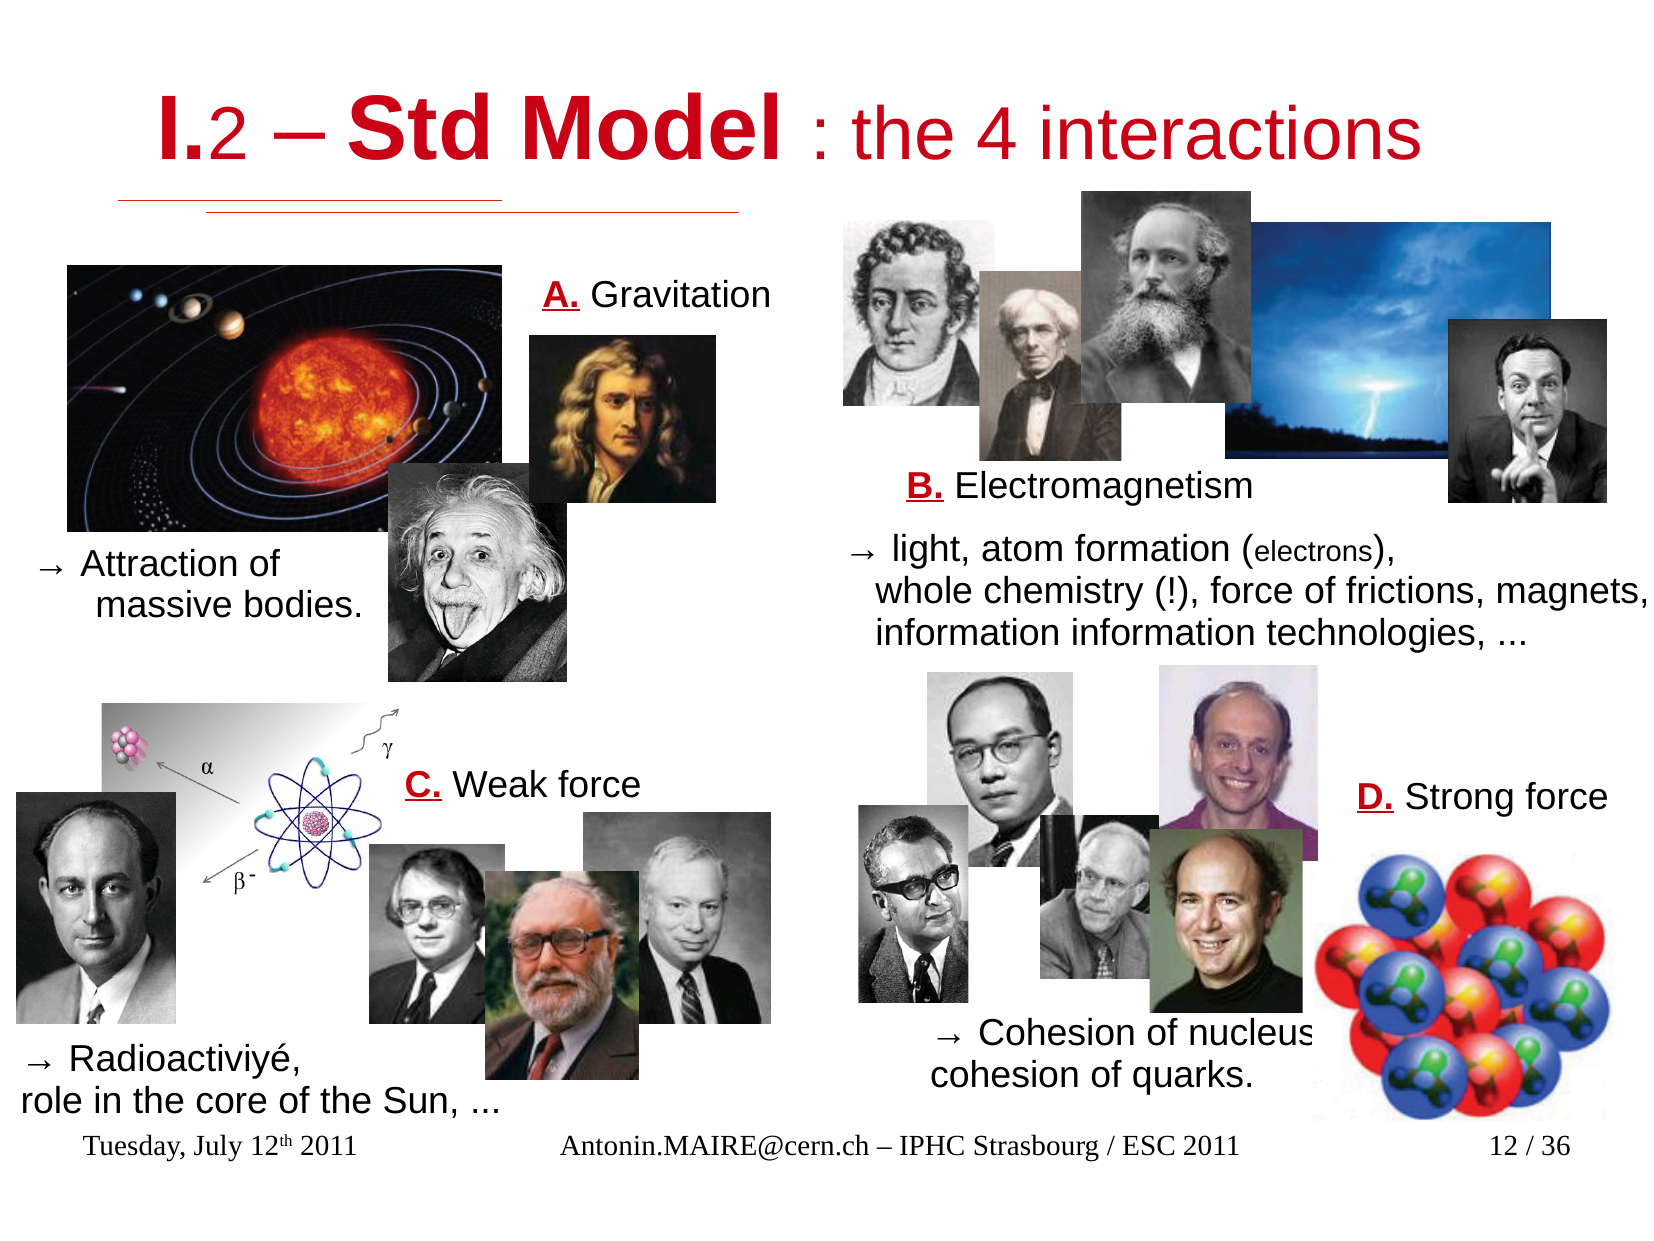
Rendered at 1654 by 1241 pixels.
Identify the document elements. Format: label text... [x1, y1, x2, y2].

title I.2 – Std Model : the 4 interactions [82, 49, 1625, 207]
picture [16, 703, 771, 1080]
picture [858, 665, 1613, 1123]
text_box C. Weak force [389, 755, 657, 813]
text_box → light, atom formation (electrons), whole chemistry (!), force of frictions, magnets, information information technologies, ... [829, 519, 1654, 661]
text_box → Radioactiviyé, role in the core of the Sun, ... [5, 1029, 517, 1129]
picture [843, 191, 1607, 503]
text_box D. Strong force [1341, 767, 1624, 825]
text_box B. Electromagnetism [891, 456, 1269, 514]
picture [67, 265, 716, 682]
text_box → Cohesion of nucleus, cohesion of quarks. [915, 1003, 1312, 1103]
text_box → Attraction of massive bodies. [17, 534, 379, 634]
text_box A. Gravitation [527, 265, 787, 323]
